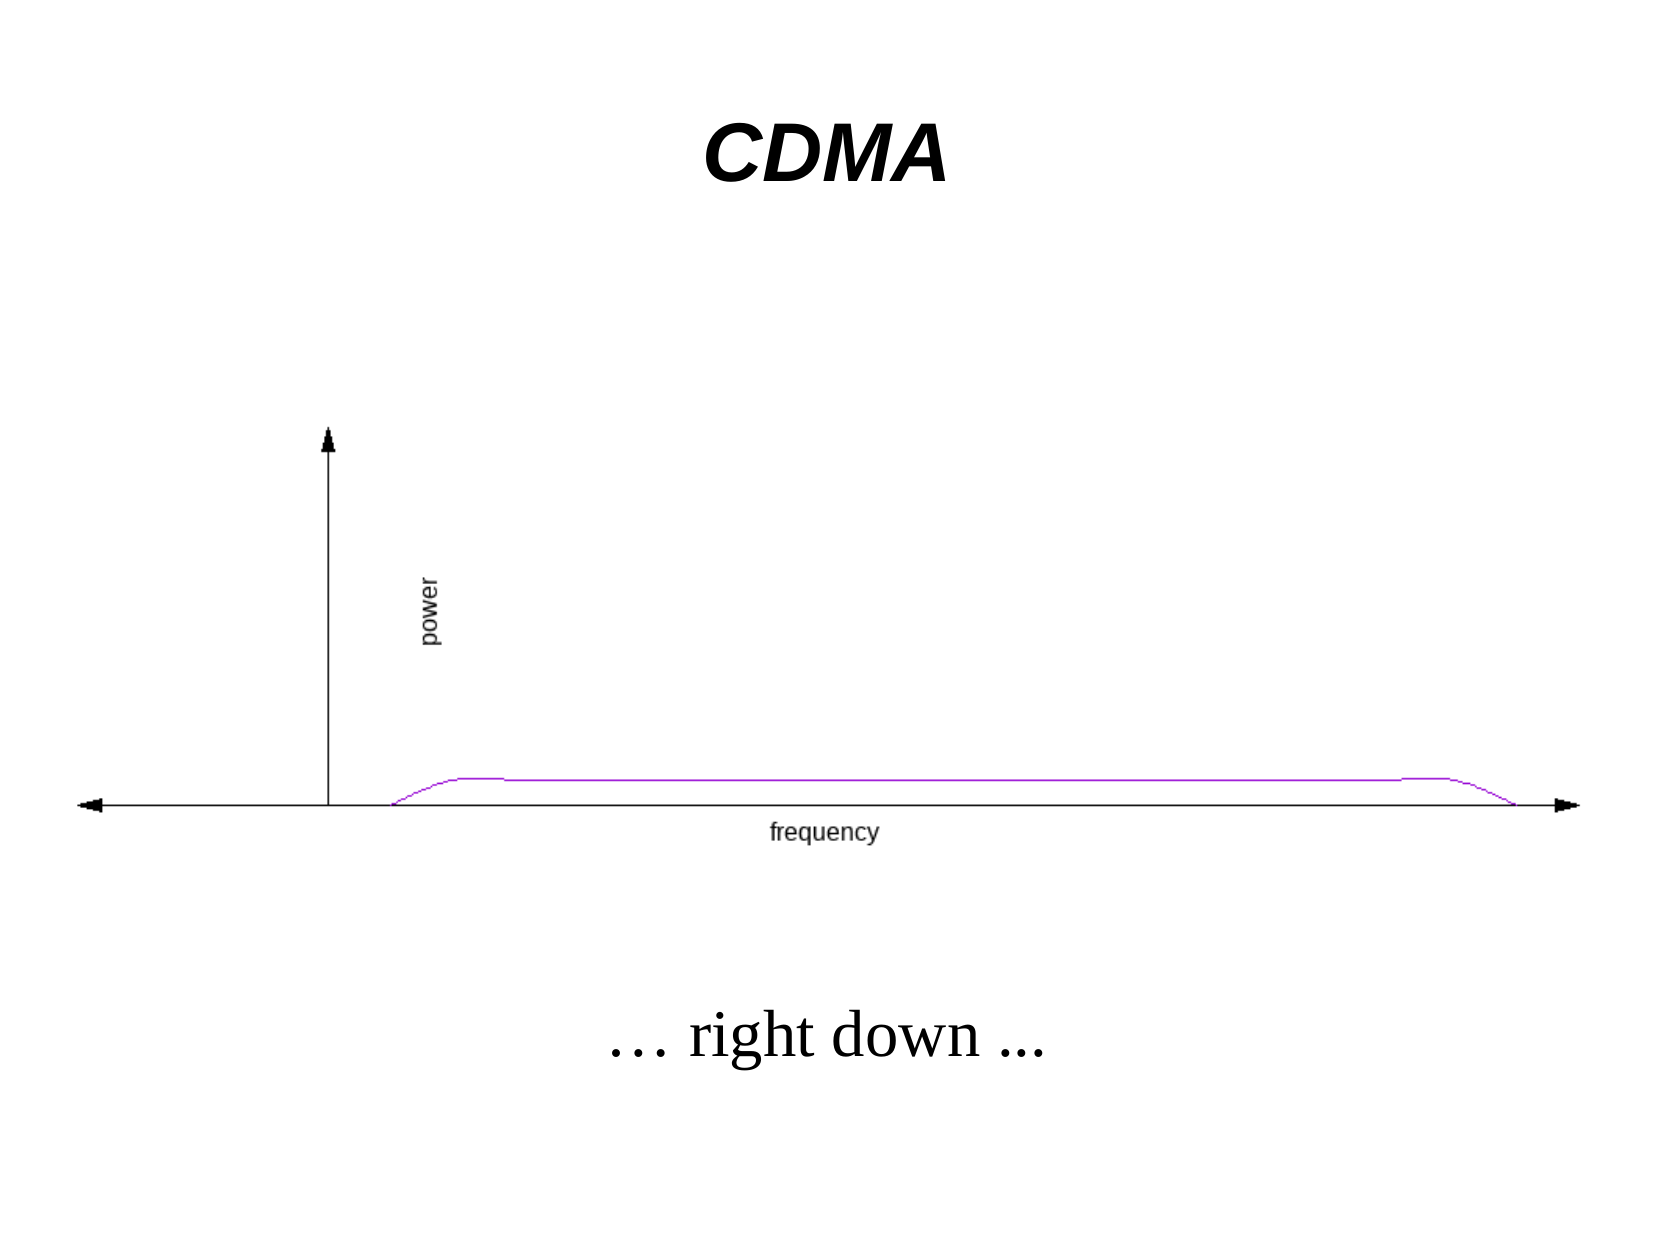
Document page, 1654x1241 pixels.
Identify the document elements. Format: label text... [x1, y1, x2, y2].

title CDMA [82, 49, 1571, 257]
picture [26, 385, 1627, 855]
text_box … right down ... [82, 915, 1572, 1152]
